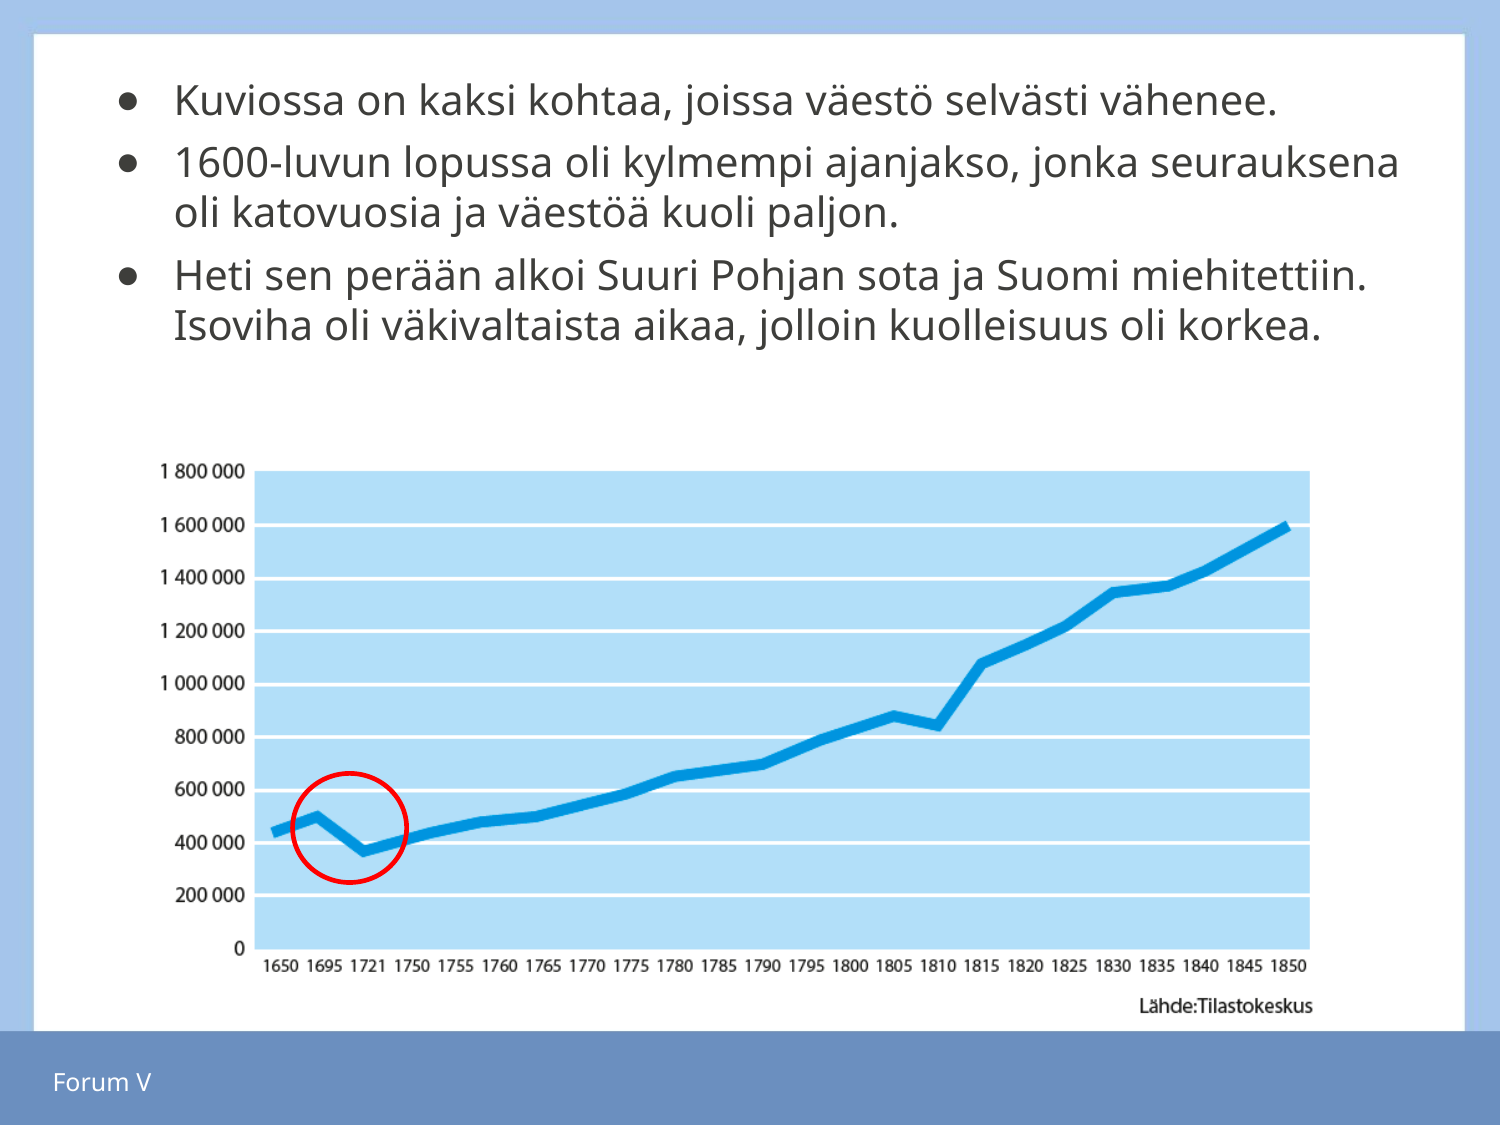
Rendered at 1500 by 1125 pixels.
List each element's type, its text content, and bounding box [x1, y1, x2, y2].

picture [0, 0, 1500, 1125]
list Kuviossa on kaksi kohtaa, joissa väestö selvästi vähenee. 1600-luvun lopussa oli kylmempi ajanjakso, jonka seurauksena oli katovuosia ja väestöä kuoli paljon. Heti sen perään alkoi Suuri Pohjan sota ja Suomi miehitettiin. Isoviha oli väkivaltaista aikaa, jolloin kuolleisuus oli korkea. [83, 66, 1443, 414]
